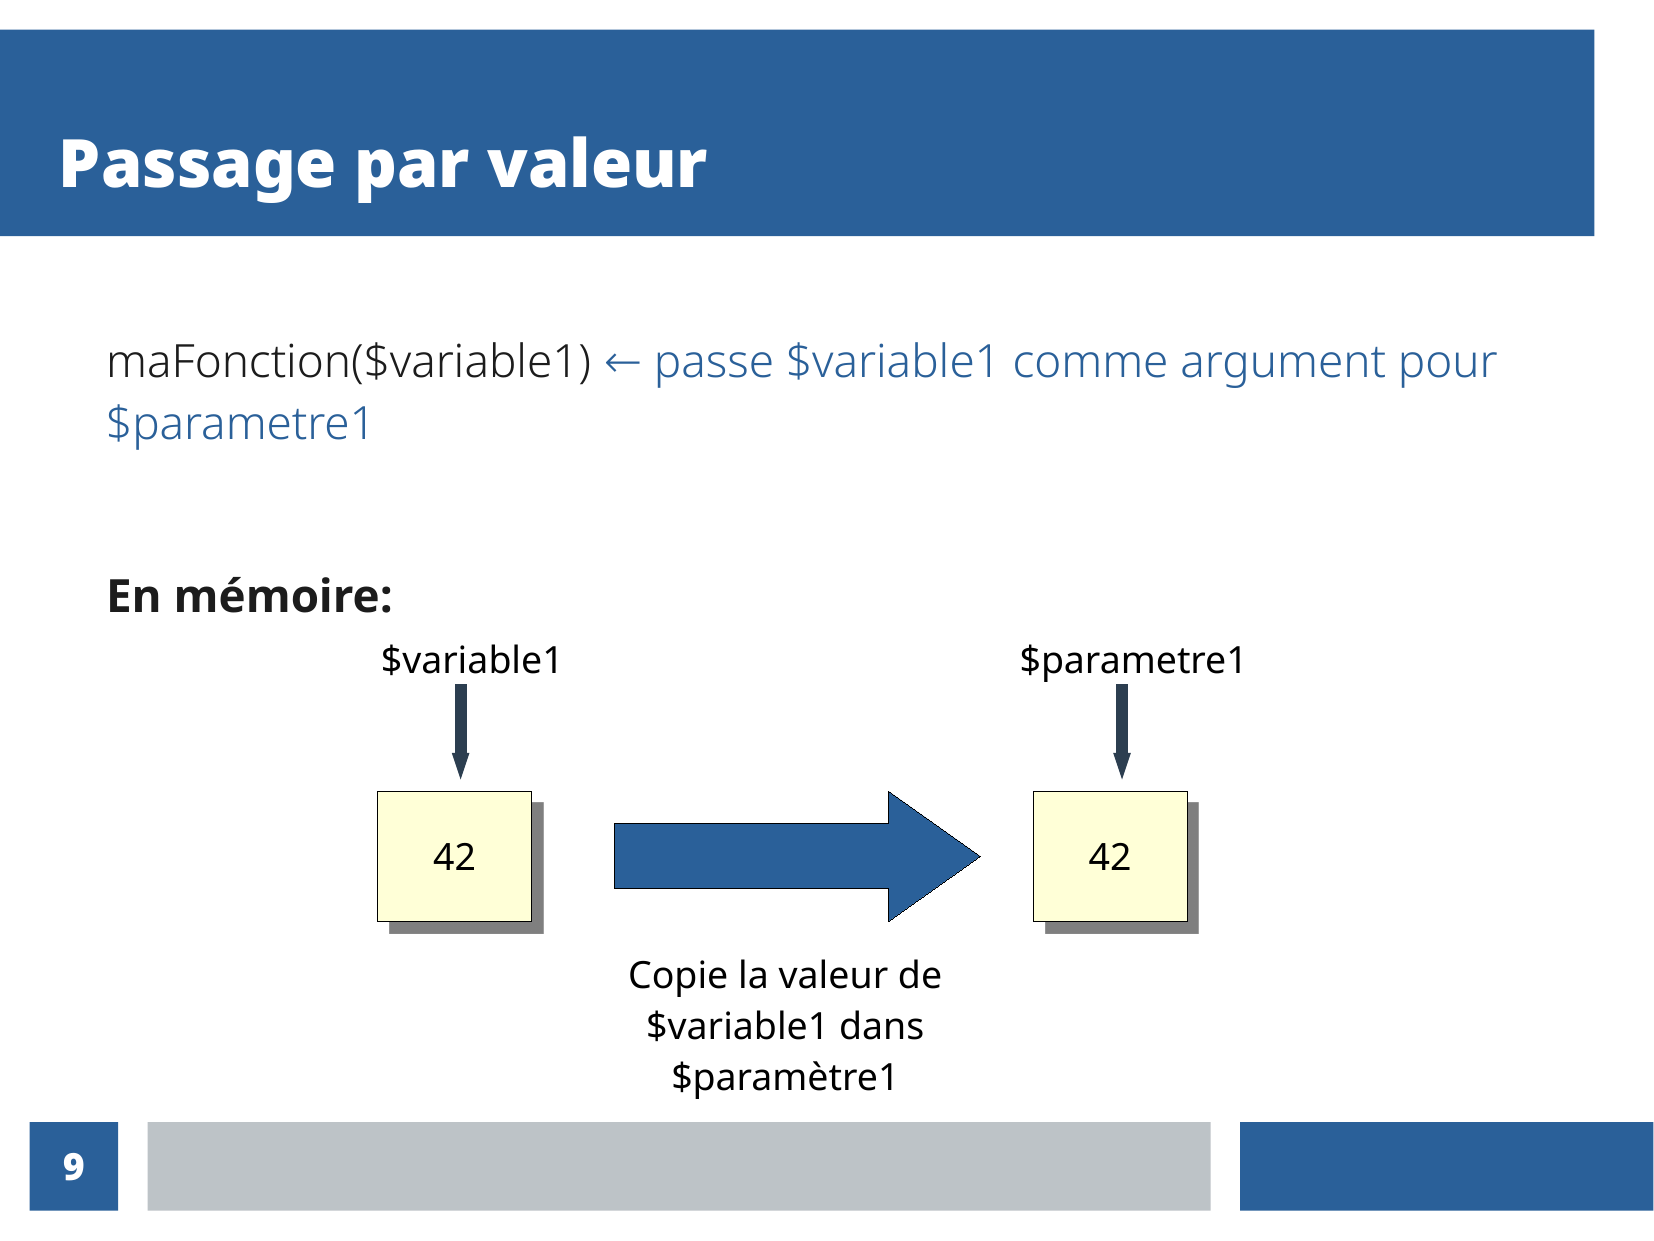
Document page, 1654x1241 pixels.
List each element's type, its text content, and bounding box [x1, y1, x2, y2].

text_box Copie la valeur de $variable1 dans $paramètre1 [555, 941, 1016, 1098]
text_box [614, 791, 981, 922]
text_box 42 [377, 791, 532, 922]
text_box $parametre1 [992, 625, 1276, 728]
list maFonction($variable1) ← passe $variable1 comme argument pour $parametre1 En mémoire: [59, 230, 1565, 638]
title Passage par valeur [59, 59, 1595, 207]
text_box 42 [1033, 791, 1188, 922]
text_box $variable1 [354, 625, 591, 728]
